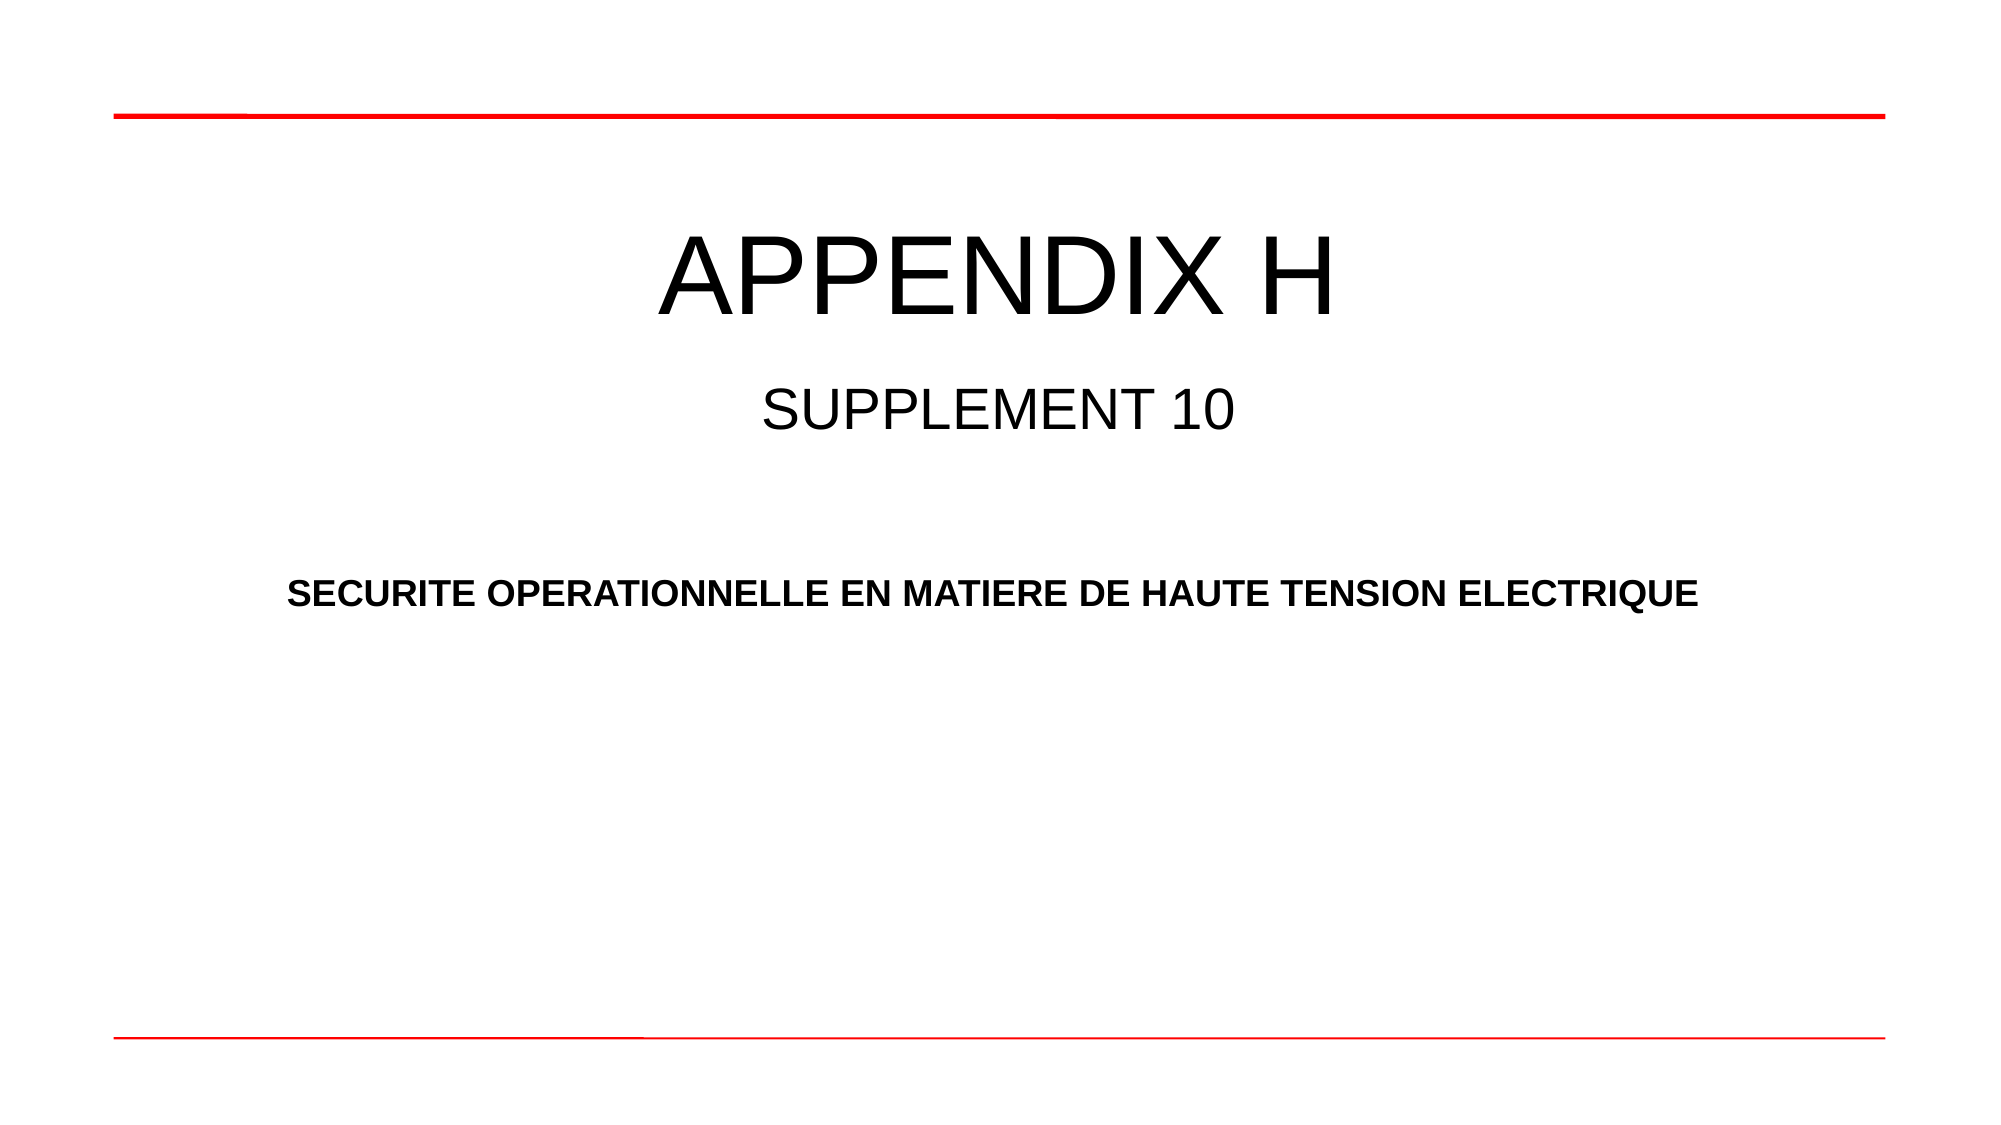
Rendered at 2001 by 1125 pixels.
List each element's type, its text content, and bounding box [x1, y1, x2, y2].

text_box APPENDIX H SUPPLEMENT 10 SECURITE OPERATIONNELLE EN MATIERE DE HAUTE TENSION ELECTRIQUE [119, 126, 1879, 619]
